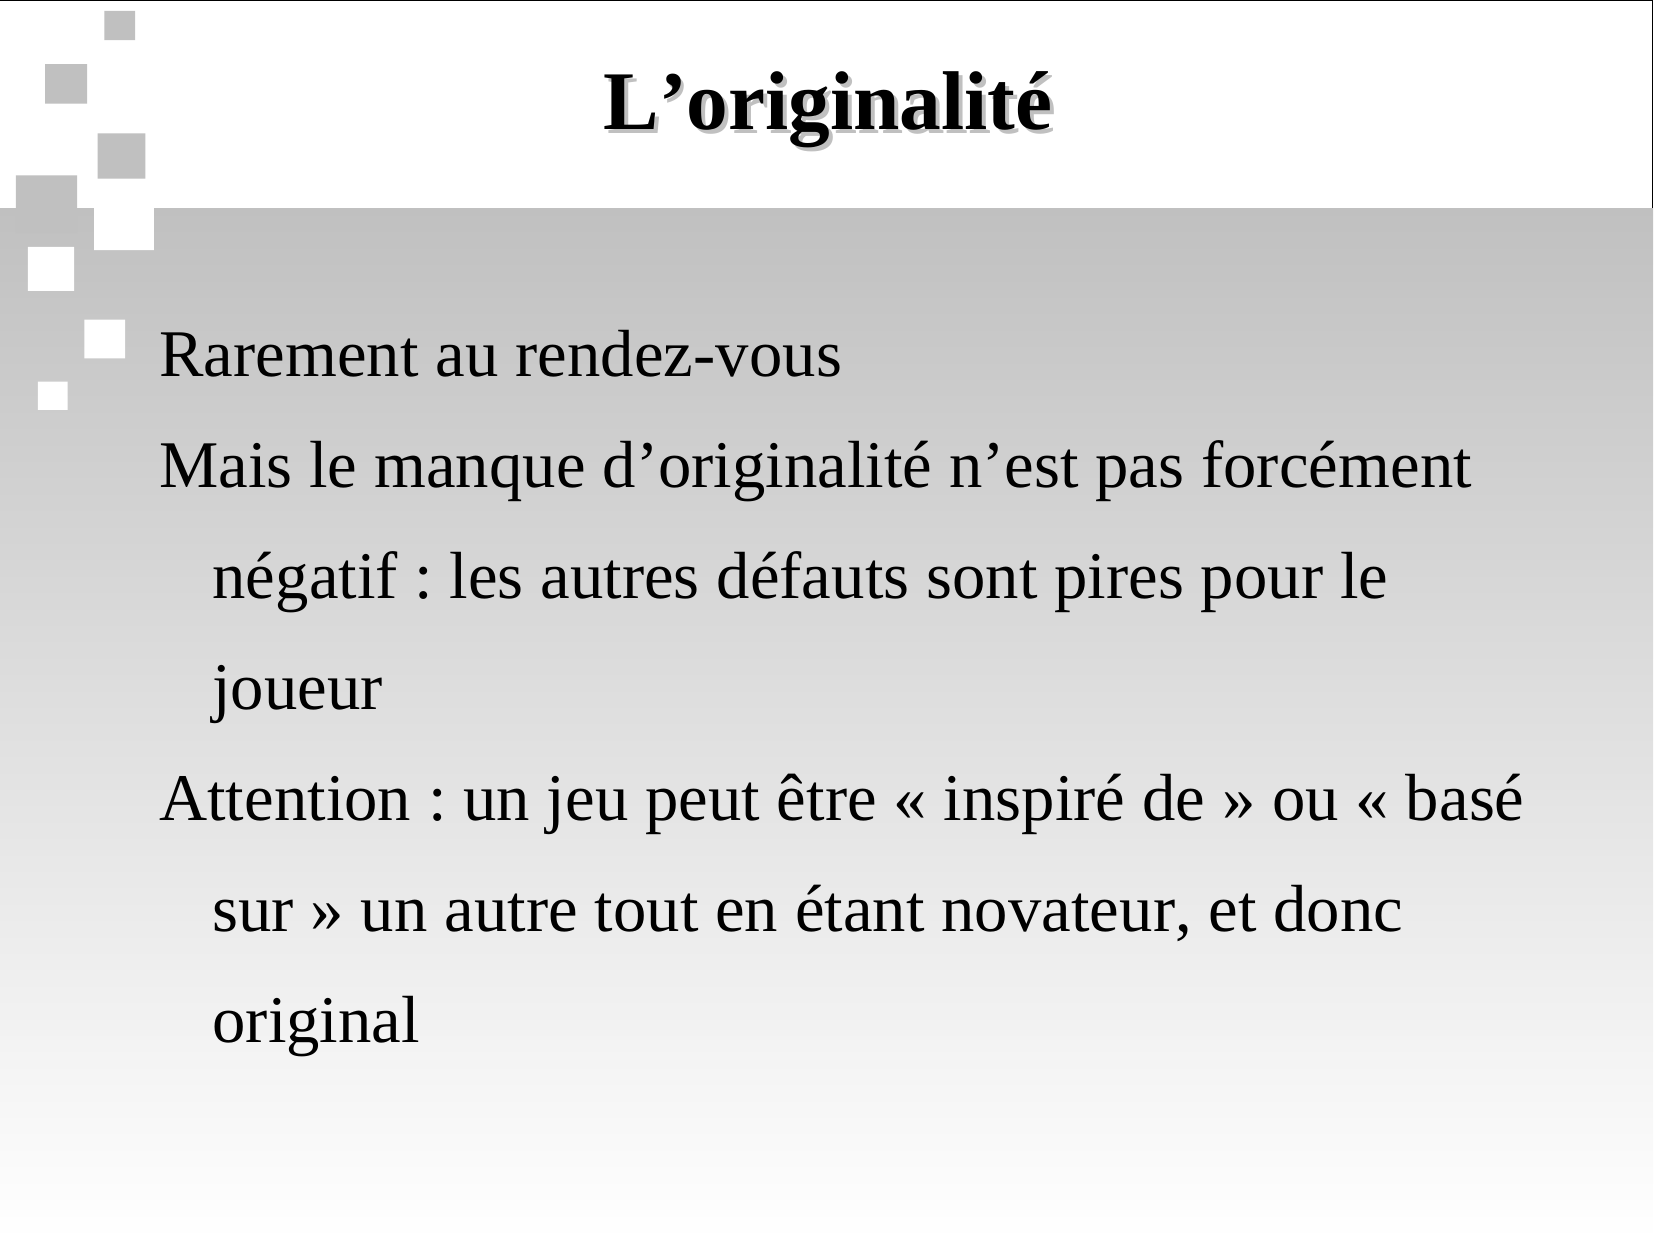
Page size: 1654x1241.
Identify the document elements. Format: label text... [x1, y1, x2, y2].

list Rarement au rendez-vous Mais le manque d’originalité n’est pas forcément négatif : les autres défauts sont pires pour le joueur Attention : un jeu peut être « inspiré de » ou « basé sur » un autre tout en étant novateur, et donc original [141, 279, 1532, 1183]
title L’originalité [90, 0, 1567, 204]
